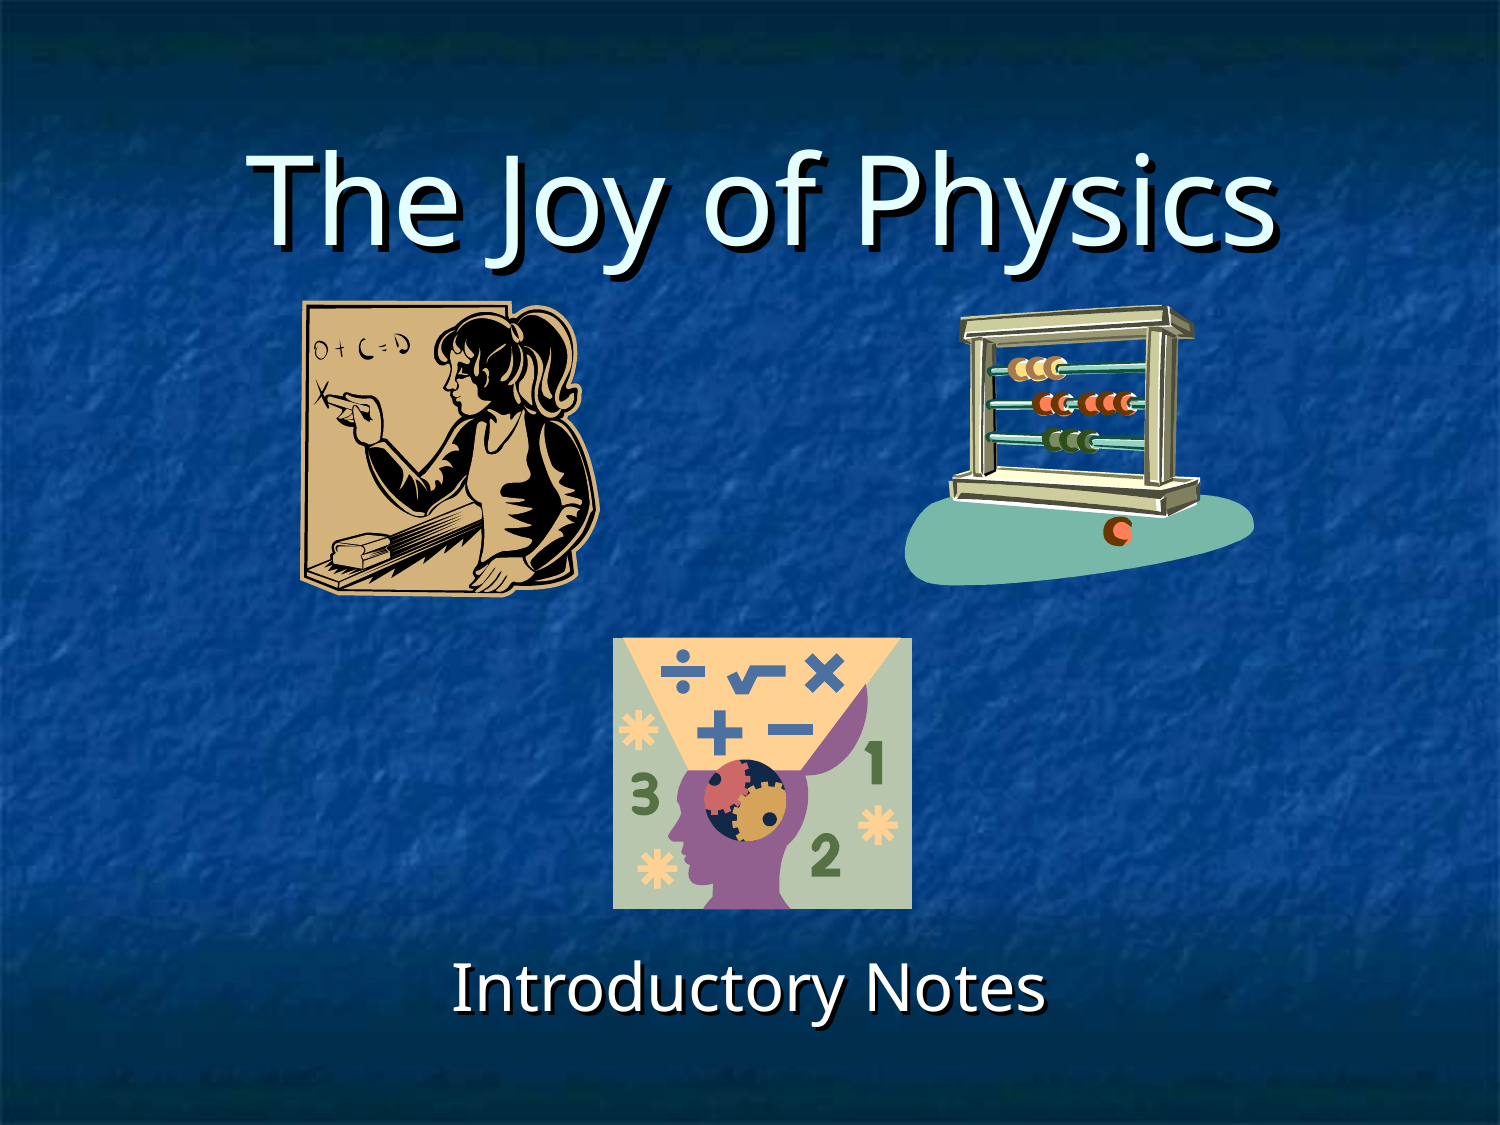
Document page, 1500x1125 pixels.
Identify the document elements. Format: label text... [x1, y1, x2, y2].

subtitle Introductory Notes [212, 937, 1288, 1051]
title The Joy of Physics [125, 74, 1401, 317]
picture [0, 0, 1500, 1125]
